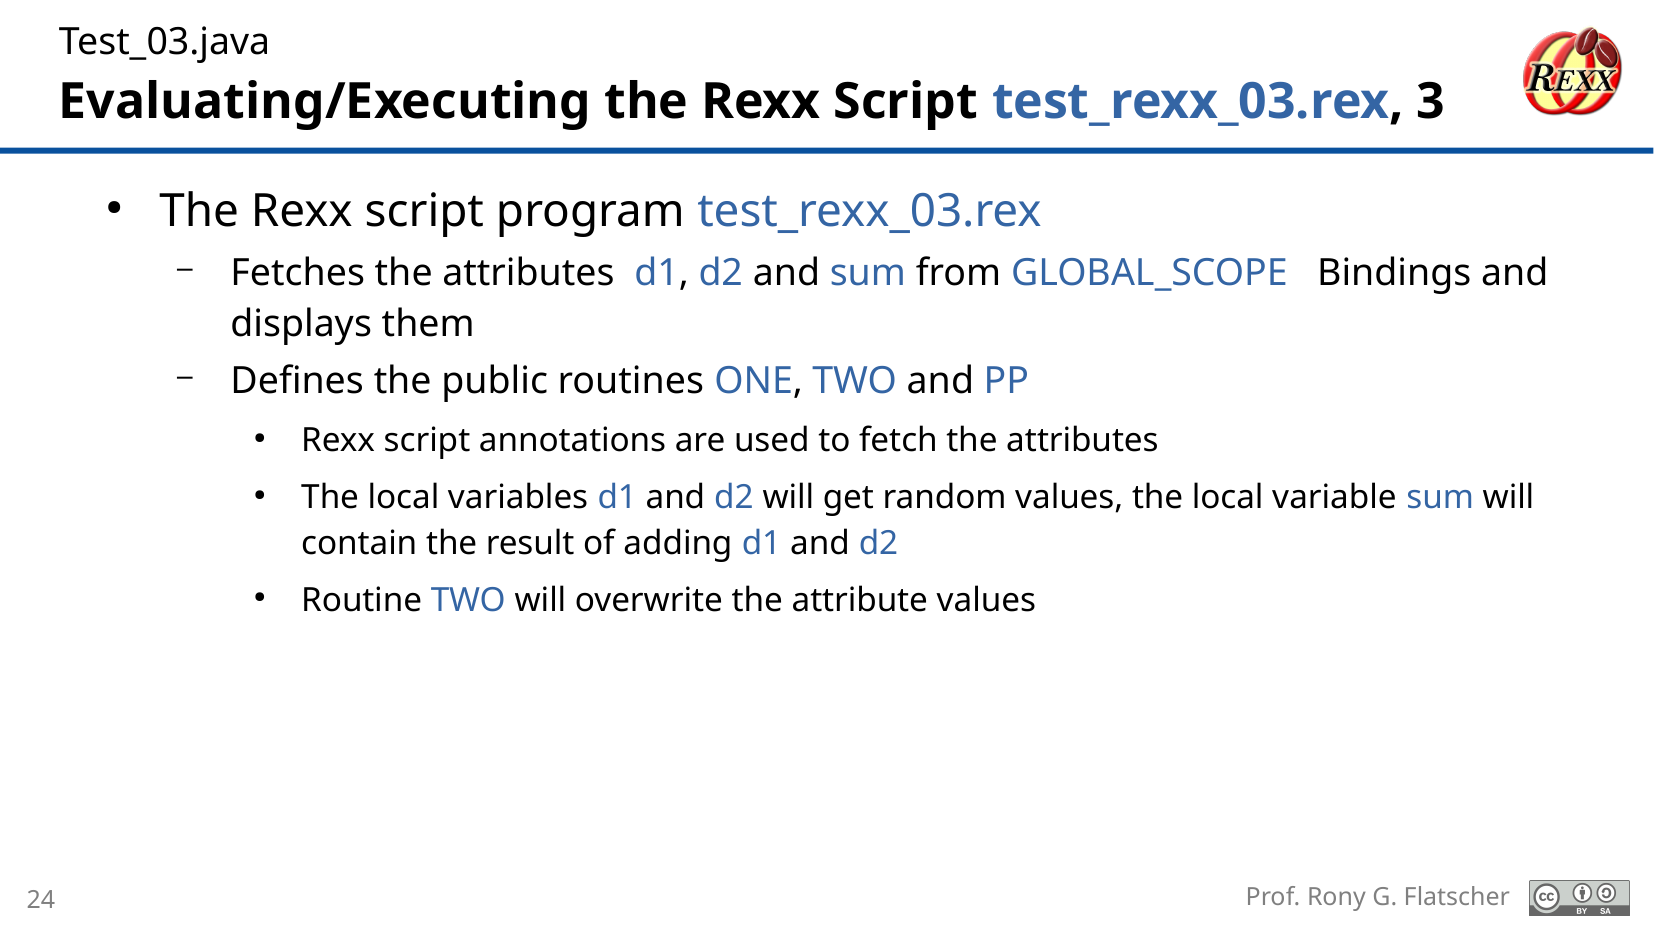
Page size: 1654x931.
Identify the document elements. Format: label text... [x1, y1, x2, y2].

list The Rexx script program test_rexx_03.rex Fetches the attributes d1, d2 and sum from GLOBAL_SCOPE Bindings and displays them Defines the public routines ONE, TWO and PP Rexx script annotations are used to fetch the attributes The local variables d1 and d2 will get random values, the local variable sum will contain the result of adding d1 and d2 Routine TWO will overwrite the attribute values [88, 177, 1577, 857]
title Test_03.java Evaluating/Executing the Rexx Script test_rexx_03.rex, 3 [0, 0, 1625, 148]
